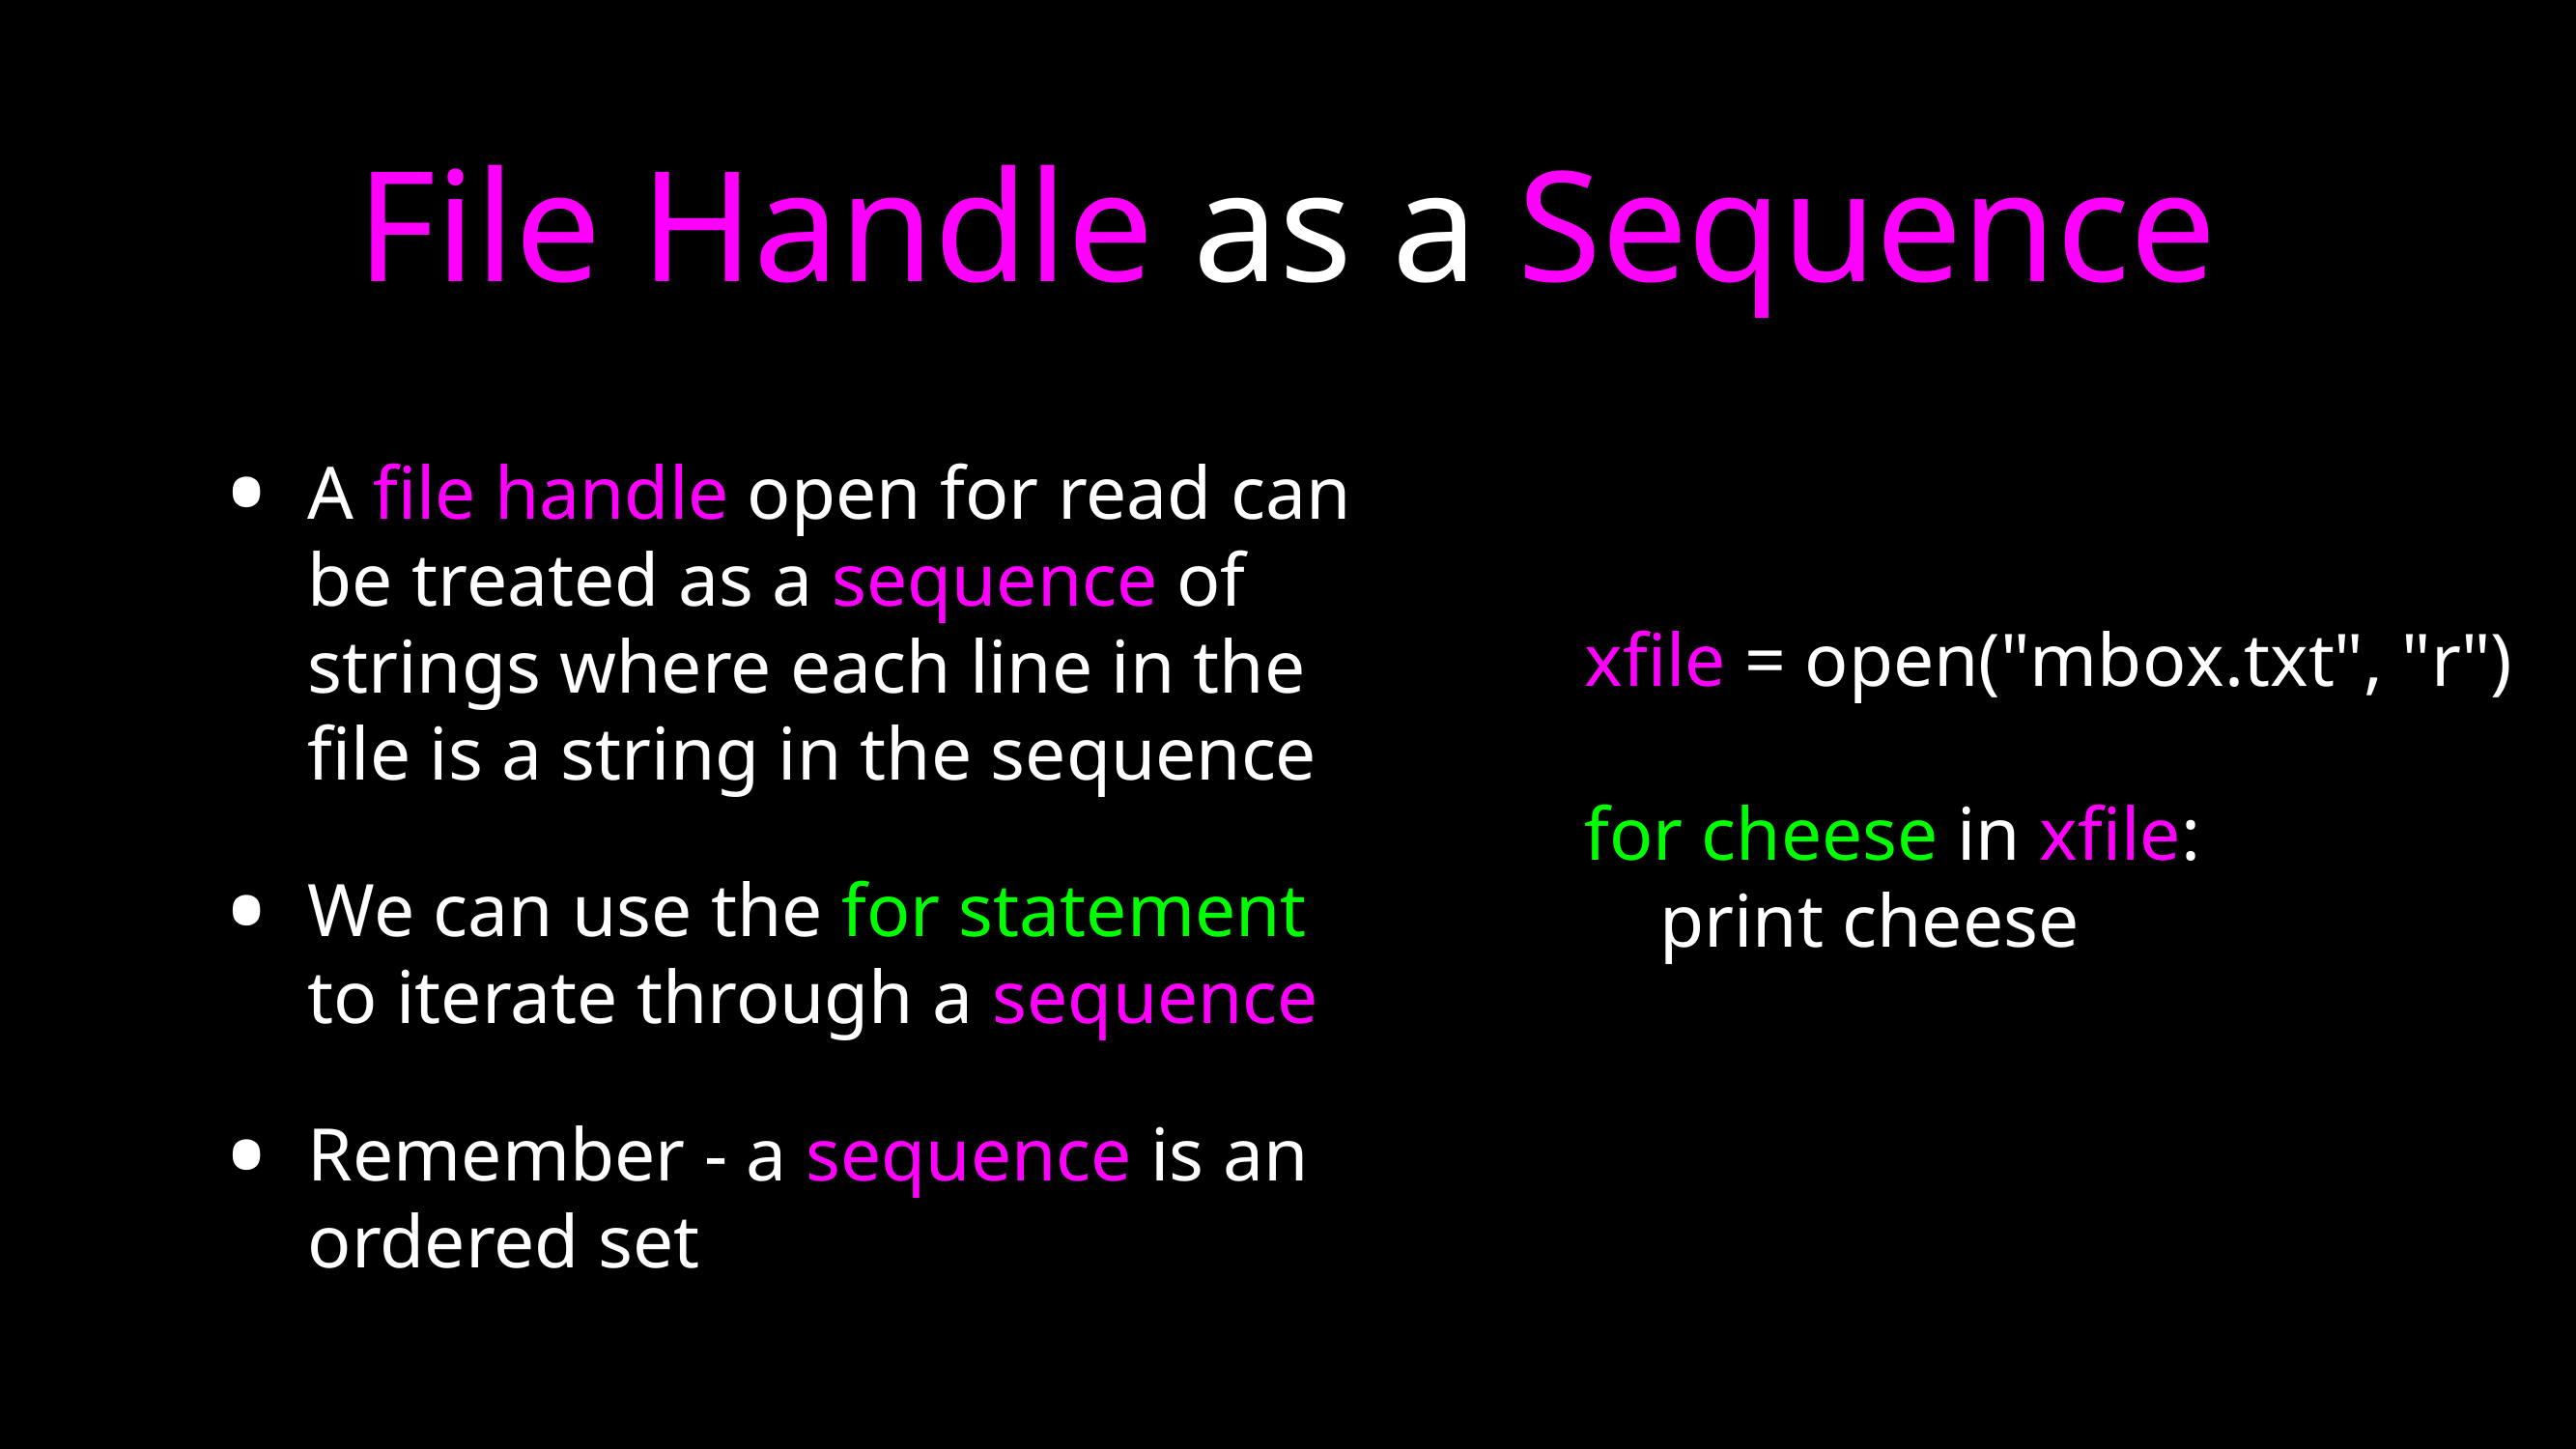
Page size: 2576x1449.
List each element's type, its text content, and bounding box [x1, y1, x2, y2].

text_box xfile = open("mbox.txt", "r") for cheese in xfile: print cheese [1584, 613, 2514, 962]
title File Handle as a Sequence [183, 38, 2392, 403]
list A file handle open for read can be treated as a sequence of strings where each line in the file is a string in the sequence We can use the for statement to iterate through a sequence Remember - a sequence is an ordered set [183, 412, 1385, 1317]
